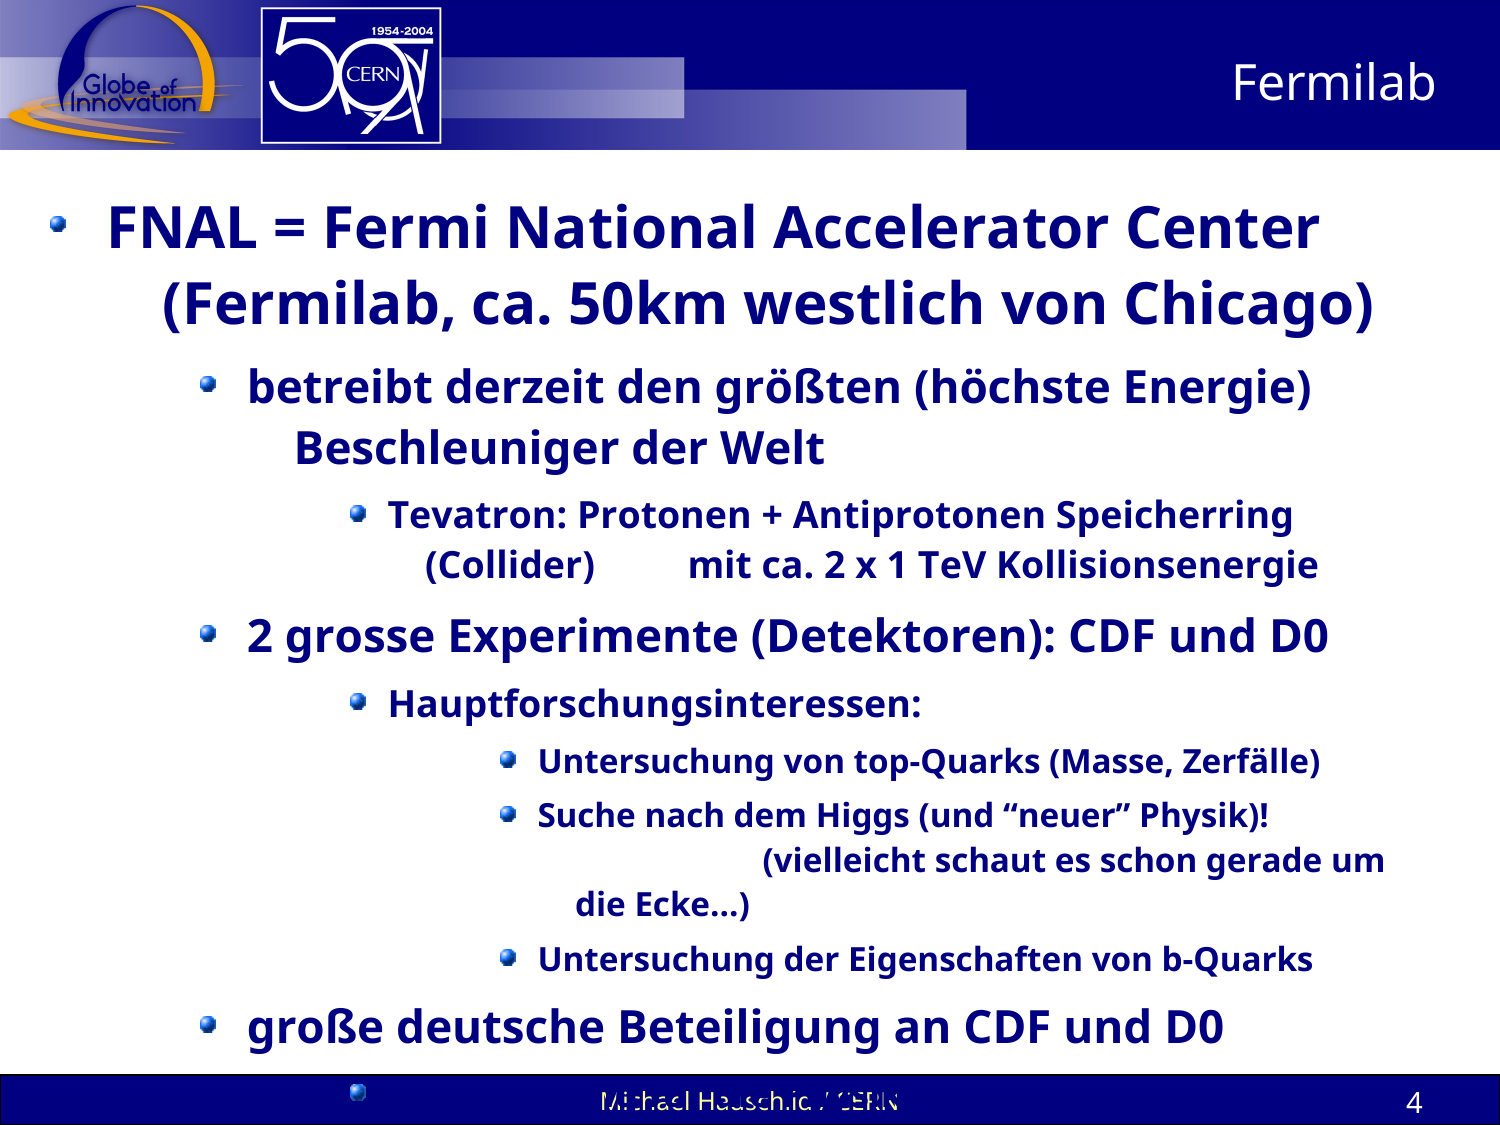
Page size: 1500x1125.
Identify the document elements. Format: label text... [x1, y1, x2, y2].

list FNAL = Fermi National Accelerator Center (Fermilab, ca. 50km westlich von Chicago) betreibt derzeit den größten (höchste Energie) Beschleuniger der Welt Tevatron: Protonen + Antiprotonen Speicherring (Collider) mit ca. 2 x 1 TeV Kollisionsenergie 2 grosse Experimente (Detektoren): CDF und D0 Hauptforschungsinteressen: Untersuchung von top-Quarks (Masse, Zerfälle) Suche nach dem Higgs (und “neuer” Physik)! (vielleicht schaut es schon gerade um die Ecke...) Untersuchung der Eigenschaften von b-Quarks große deutsche Beteiligung an CDF und D0 Vorbereitung für die Physik bei LHC [50, 187, 1438, 1038]
picture [0, 0, 1500, 150]
title Fermilab [450, 37, 1438, 126]
picture [350, 1084, 366, 1101]
